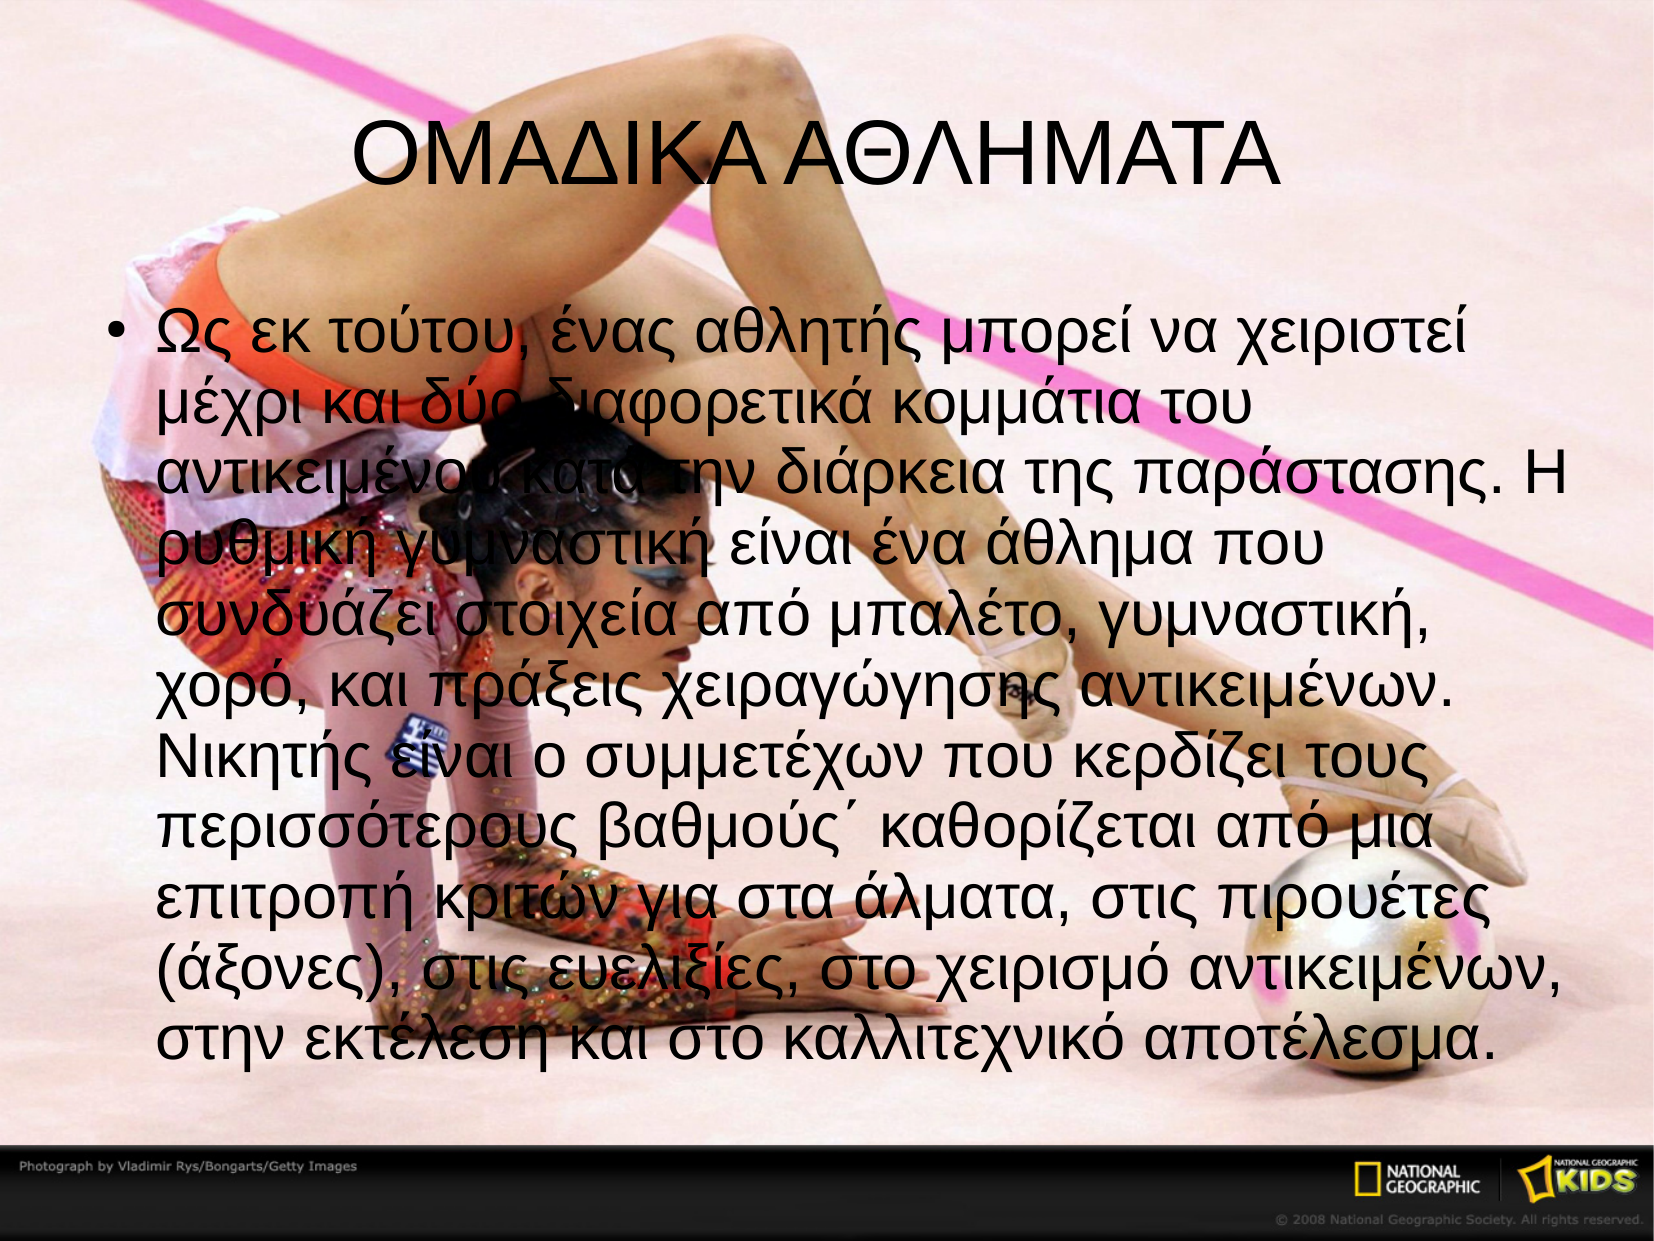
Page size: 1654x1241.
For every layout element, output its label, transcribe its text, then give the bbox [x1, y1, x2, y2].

picture [0, 0, 1654, 1241]
title ΟΜΑΔΙΚΑ ΑΘΛΗΜΑΤΑ [82, 49, 1571, 257]
list Ως εκ τούτου, ένας αθλητής μπορεί να χειριστεί μέχρι και δύο διαφορετικά κομμάτια του αντικειμένου κατά την διάρκεια της παράστασης. Η ρυθμική γυμναστική είναι ένα άθλημα που συνδυάζει στοιχεία από μπαλέτο, γυμναστική, χορό, και πράξεις χειραγώγησης αντικειμένων. Νικητής είναι ο συμμετέχων που κερδίζει τους περισσότερους βαθμούς΄ καθορίζεται από μια επιτροπή κριτών για στα άλματα, στις πιρουέτες (άξονες), στις ευελιξίες, στο χειρισμό αντικειμένων, στην εκτέλεση και στο καλλιτεχνικό αποτέλεσμα. [88, 295, 1577, 1114]
